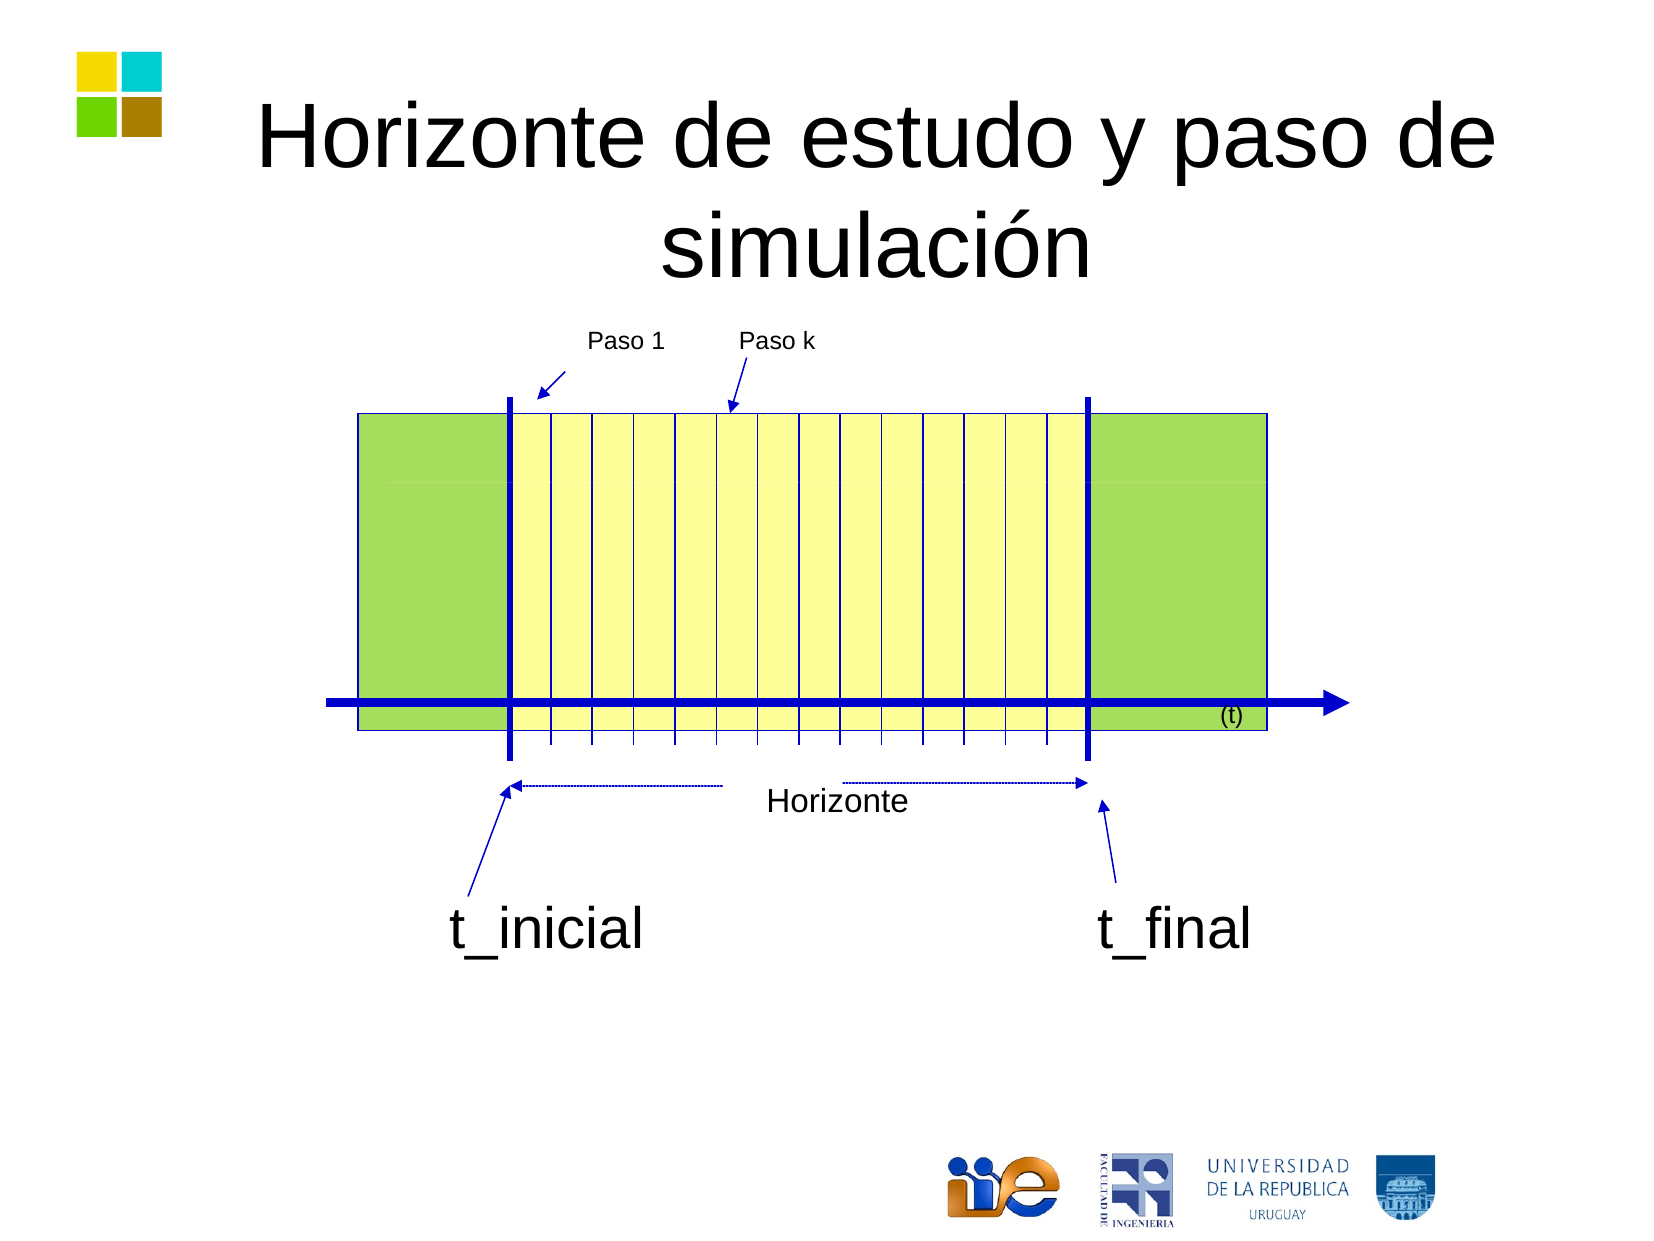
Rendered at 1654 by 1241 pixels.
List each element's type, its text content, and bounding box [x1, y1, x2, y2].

text_box [758, 707, 798, 731]
picture [932, 1151, 1441, 1230]
text_box [552, 707, 591, 731]
text_box [1091, 707, 1205, 731]
text_box t_inicial [399, 882, 660, 968]
text_box [634, 707, 674, 731]
text_box [357, 707, 507, 731]
text_box [513, 707, 550, 731]
text_box Paso k [688, 316, 871, 365]
title Horizonte de estudo y paso de simulación [123, 68, 1516, 221]
text_box [1006, 707, 1046, 731]
text_box [800, 707, 839, 731]
text_box (t) [1205, 690, 1284, 739]
text_box [593, 707, 633, 731]
text_box [676, 707, 716, 731]
text_box [841, 707, 881, 731]
text_box Horizonte [716, 771, 965, 827]
text_box [717, 707, 757, 731]
text_box [1048, 707, 1085, 731]
text_box t_final [1046, 882, 1269, 968]
text_box [965, 707, 1005, 731]
text_box [882, 707, 922, 731]
picture [74, 49, 165, 140]
text_box [357, 413, 1269, 698]
text_box Paso 1 [537, 316, 688, 365]
text_box [924, 707, 963, 731]
